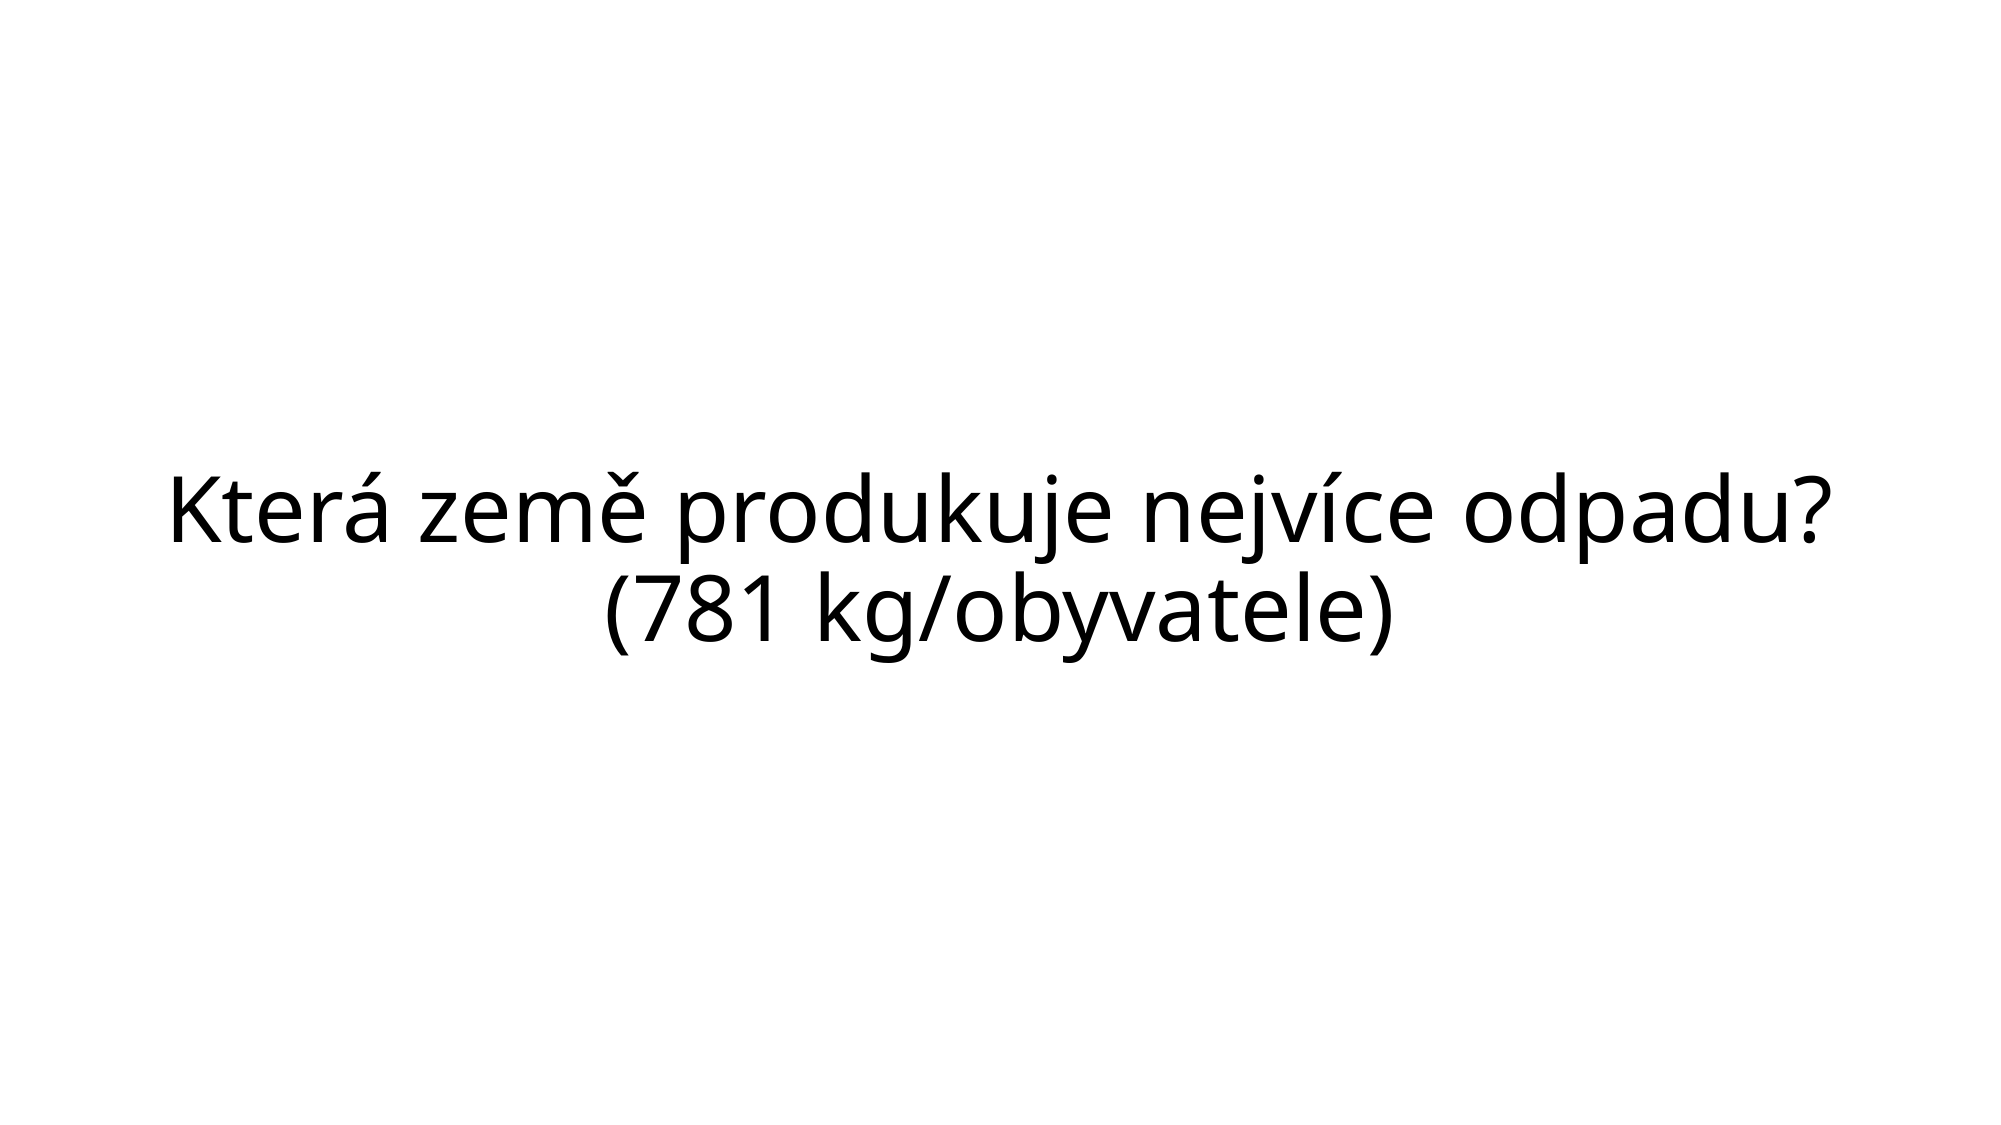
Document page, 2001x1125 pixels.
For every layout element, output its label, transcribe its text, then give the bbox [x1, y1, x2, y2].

title Která země produkuje nejvíce odpadu? (781 kg/obyvatele) [137, 453, 1863, 672]
